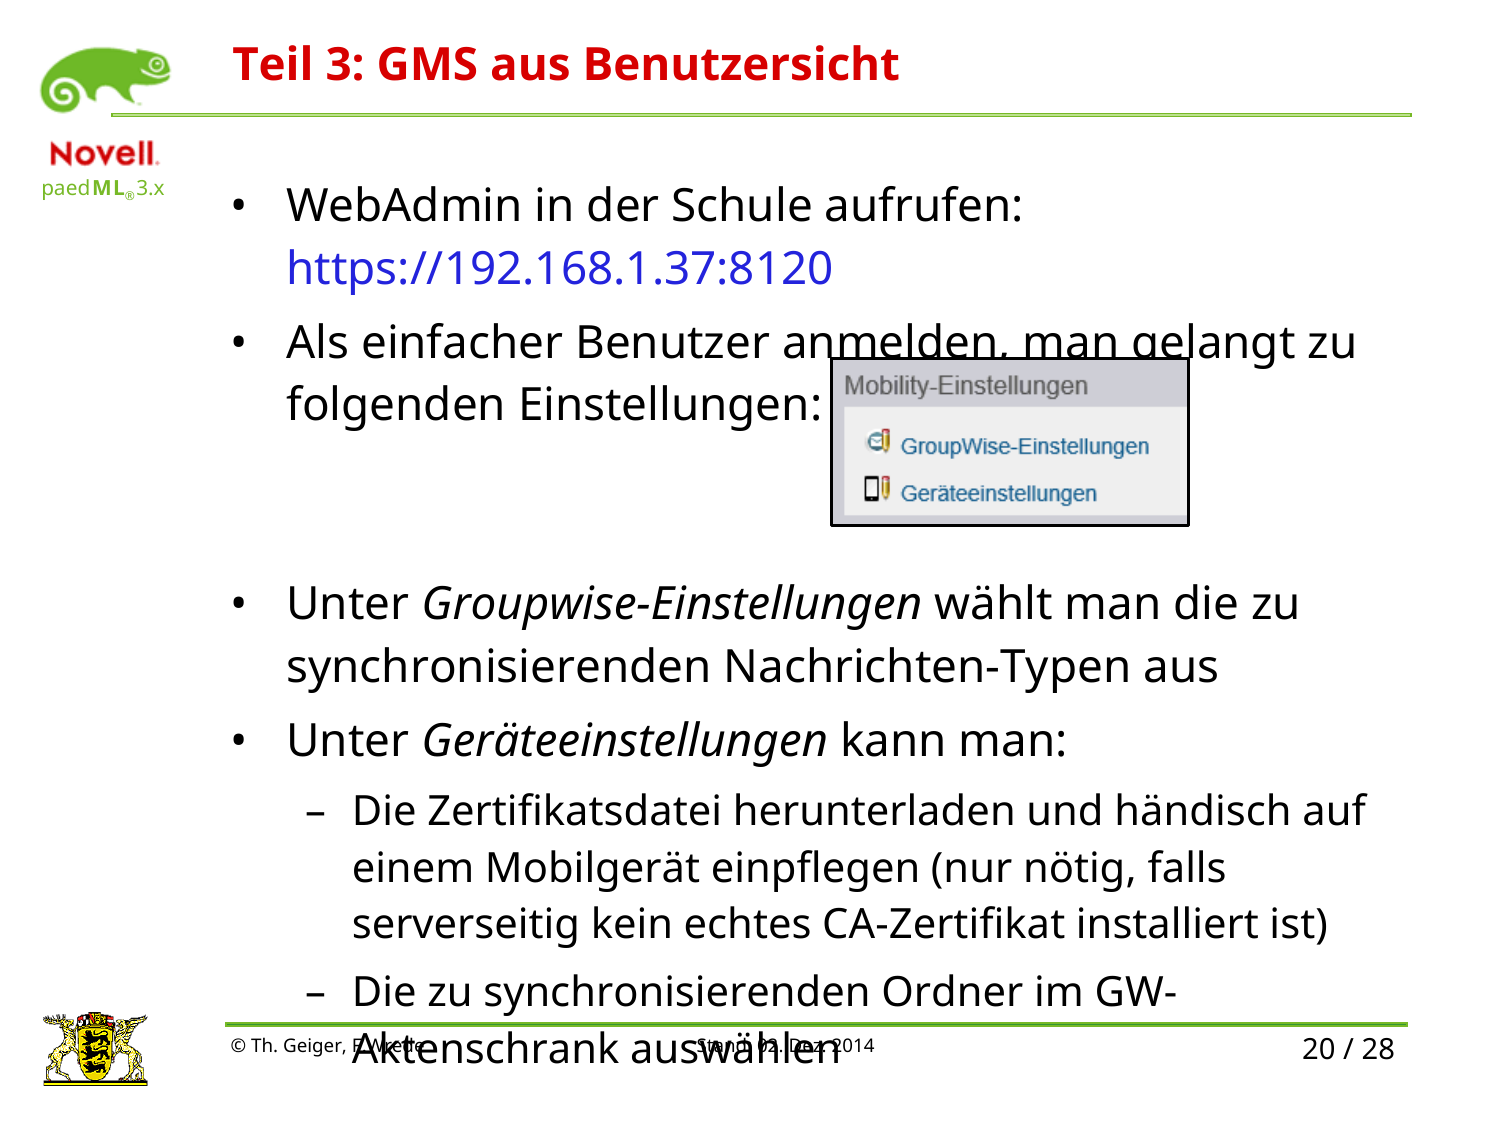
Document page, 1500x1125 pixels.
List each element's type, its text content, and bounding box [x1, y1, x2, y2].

list WebAdmin in der Schule aufrufen: https://192.168.1.37:8120 Als einfacher Benutzer anmelden, man gelangt zu folgenden Einstellungen: Unter Groupwise-Einstellungen wählt man die zu synchronisierenden Nachrichten-Typen aus Unter Geräteeinstellungen kann man: Die Zertifikatsdatei herunterladen und händisch auf einem Mobilgerät einpflegen (nur nötig, falls serverseitig kein echtes CA-Zertifikat installiert ist) Die zu synchronisierenden Ordner im GW-Aktenschrank auswählen [230, 172, 1388, 1078]
title Teil 3: GMS aus Benutzersicht [232, 0, 1388, 126]
picture [26, 30, 184, 188]
picture [41, 1011, 148, 1088]
picture [832, 360, 1188, 525]
